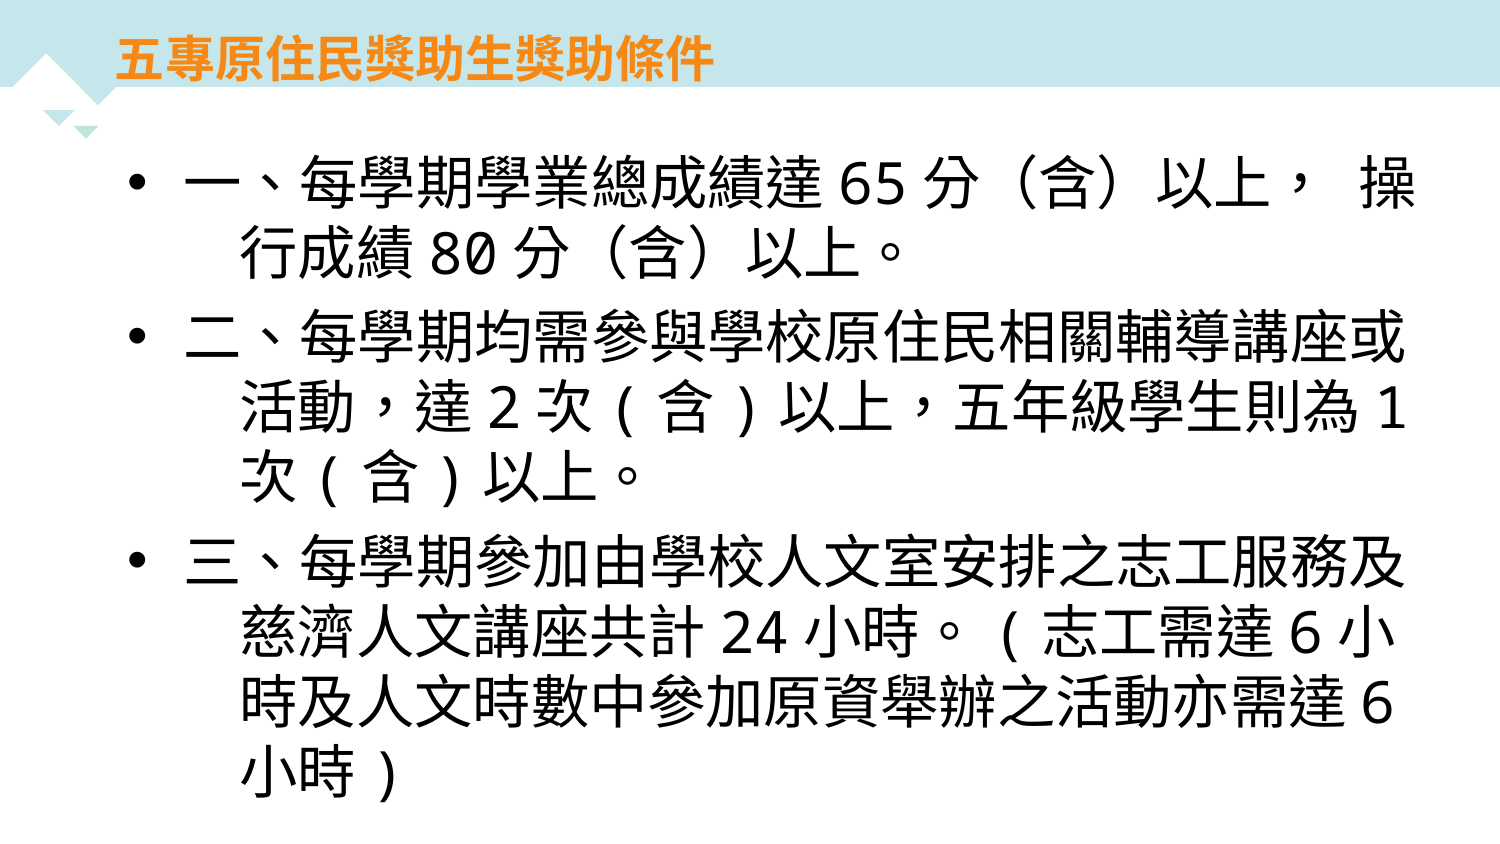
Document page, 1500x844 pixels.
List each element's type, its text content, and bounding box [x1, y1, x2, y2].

text_box 五專原住民獎助生獎助條件 [99, 20, 751, 96]
text_box 一、每學期學業總成績達65分（含）以上， 操行成績80分（含）以上。 二、每學期均需參與學校原住民相關輔導講座或活動，達2次(含)以上，五年級學生則為1 次(含)以上。 三、每學期參加由學校人文室安排之志工服務及慈濟人文講座共計24小時。(志工需達6小時及人文時數中參加原資舉辦之活動亦需達6小時) [112, 138, 1463, 822]
